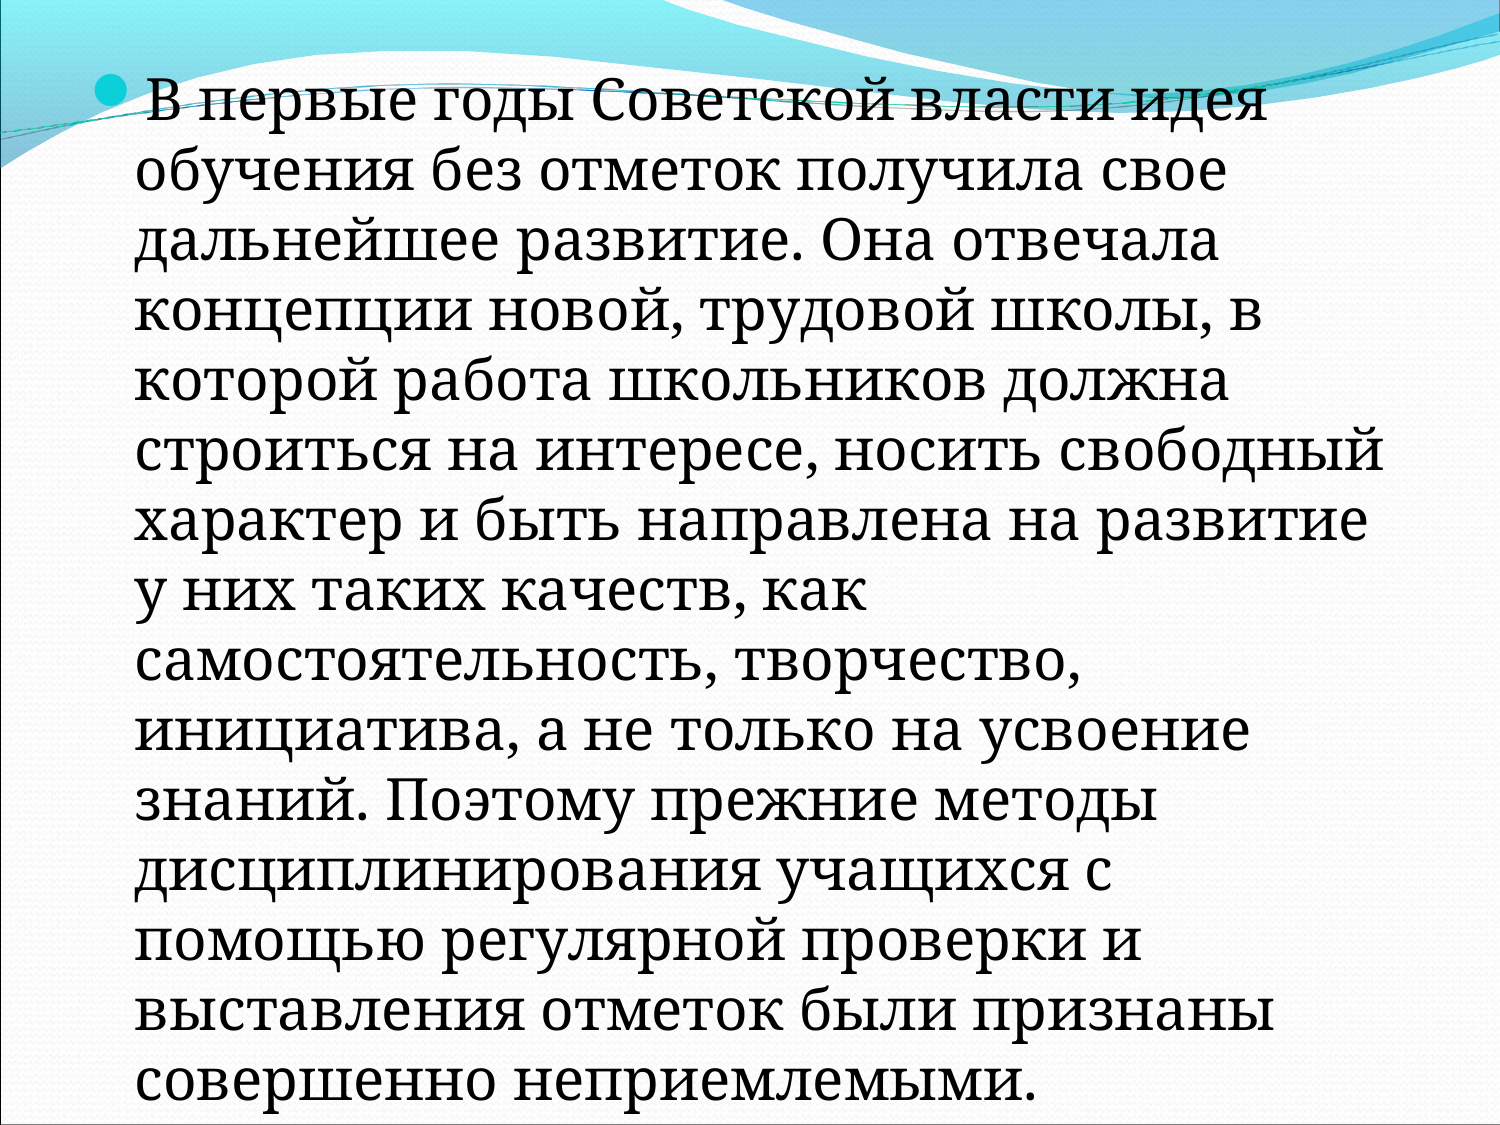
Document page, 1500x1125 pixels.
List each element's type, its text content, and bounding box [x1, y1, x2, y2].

picture [0, 0, 1500, 1125]
list В первые годы Советской власти идея обучения без отметок получила свое дальнейшее развитие. Она отвечала концепции новой, трудовой школы, в которой работа школьников должна строиться на интересе, носить свободный характер и быть направлена на развитие у них таких качеств, как самостоятельность, творчество, инициатива, а не только на усвоение знаний. Поэтому прежние методы дисциплинирования учащихся с помощью регулярной проверки и выставления отметок были признаны совершенно неприемлемыми. [75, 54, 1426, 1038]
